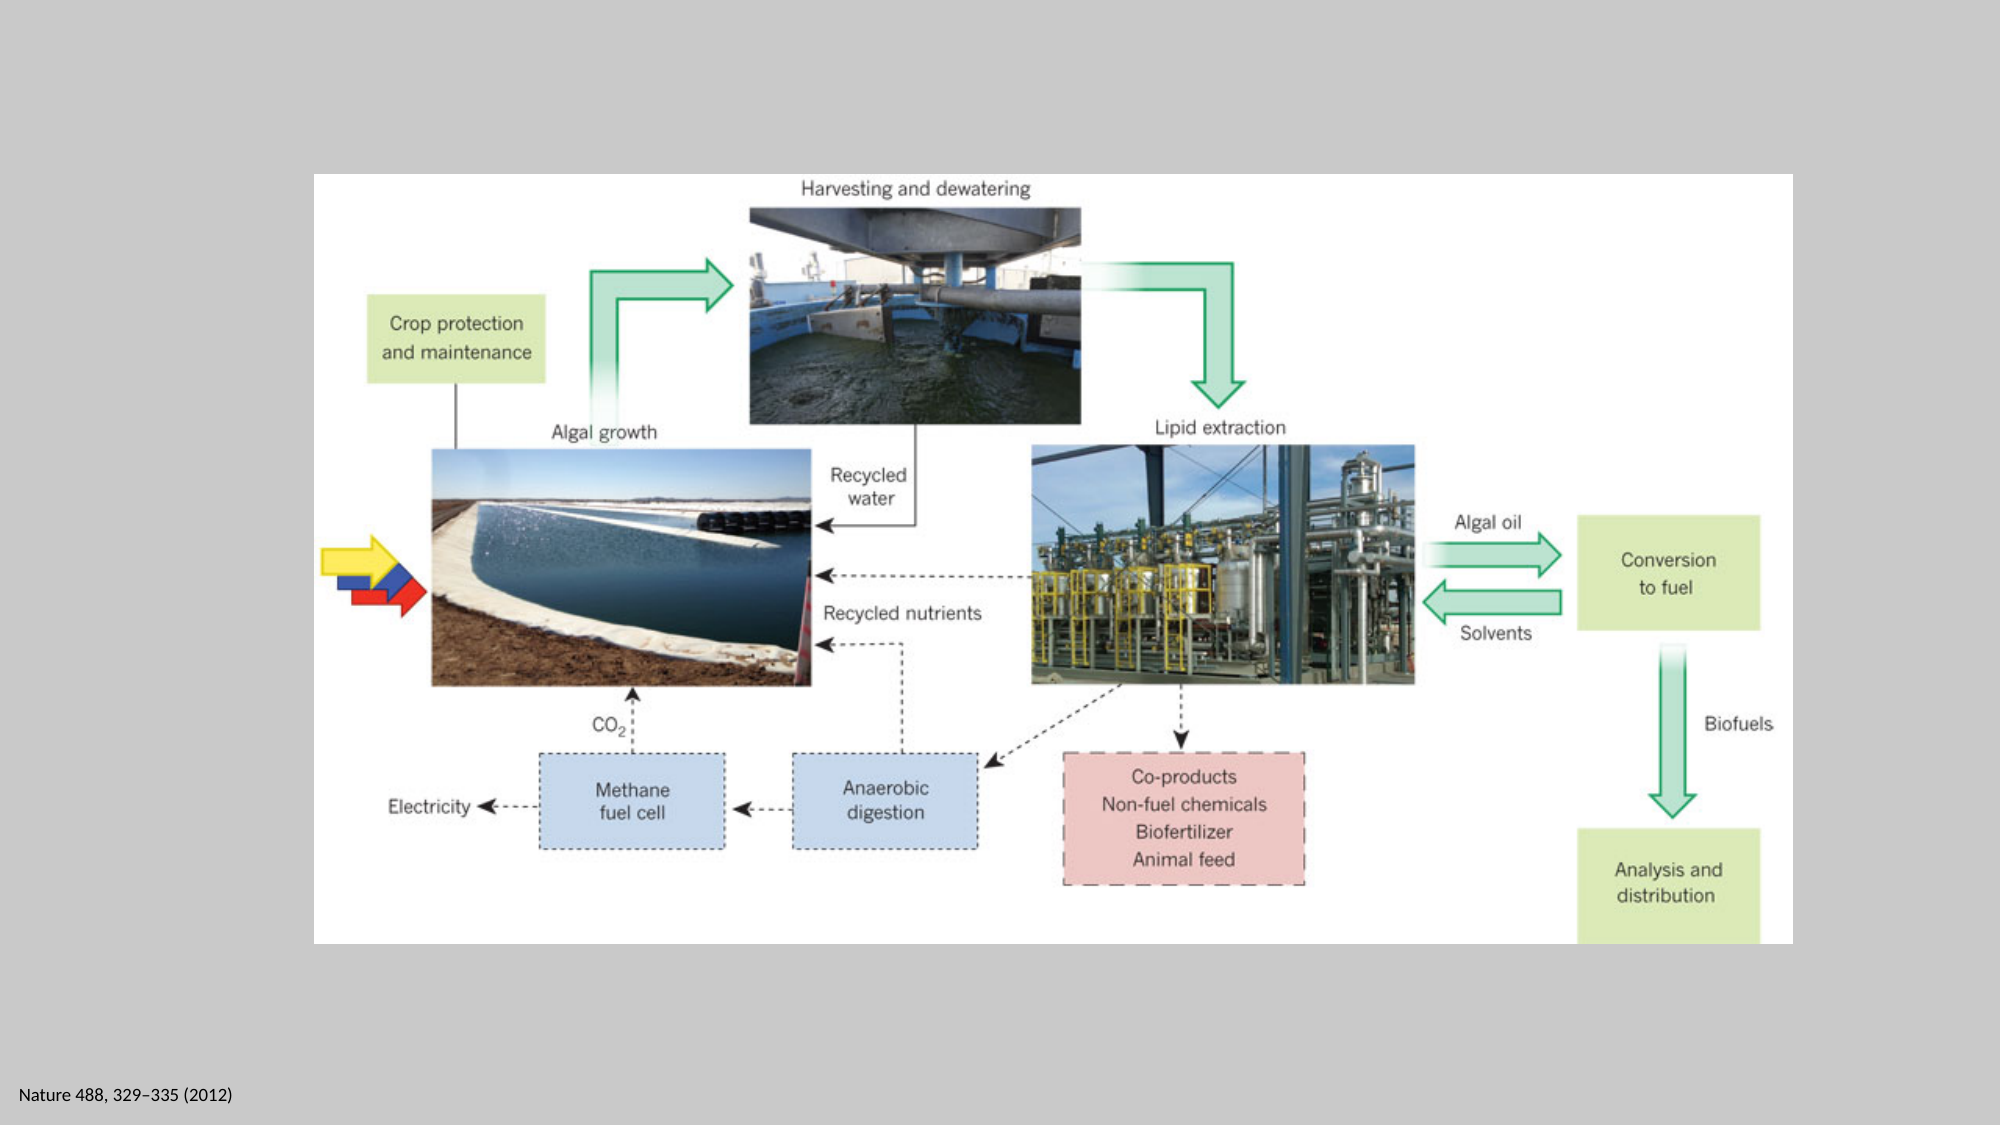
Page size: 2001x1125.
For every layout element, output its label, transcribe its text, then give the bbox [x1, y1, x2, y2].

picture [314, 174, 1793, 944]
text_box Nature 488, 329–335 (2012) [0, 1075, 1000, 1113]
